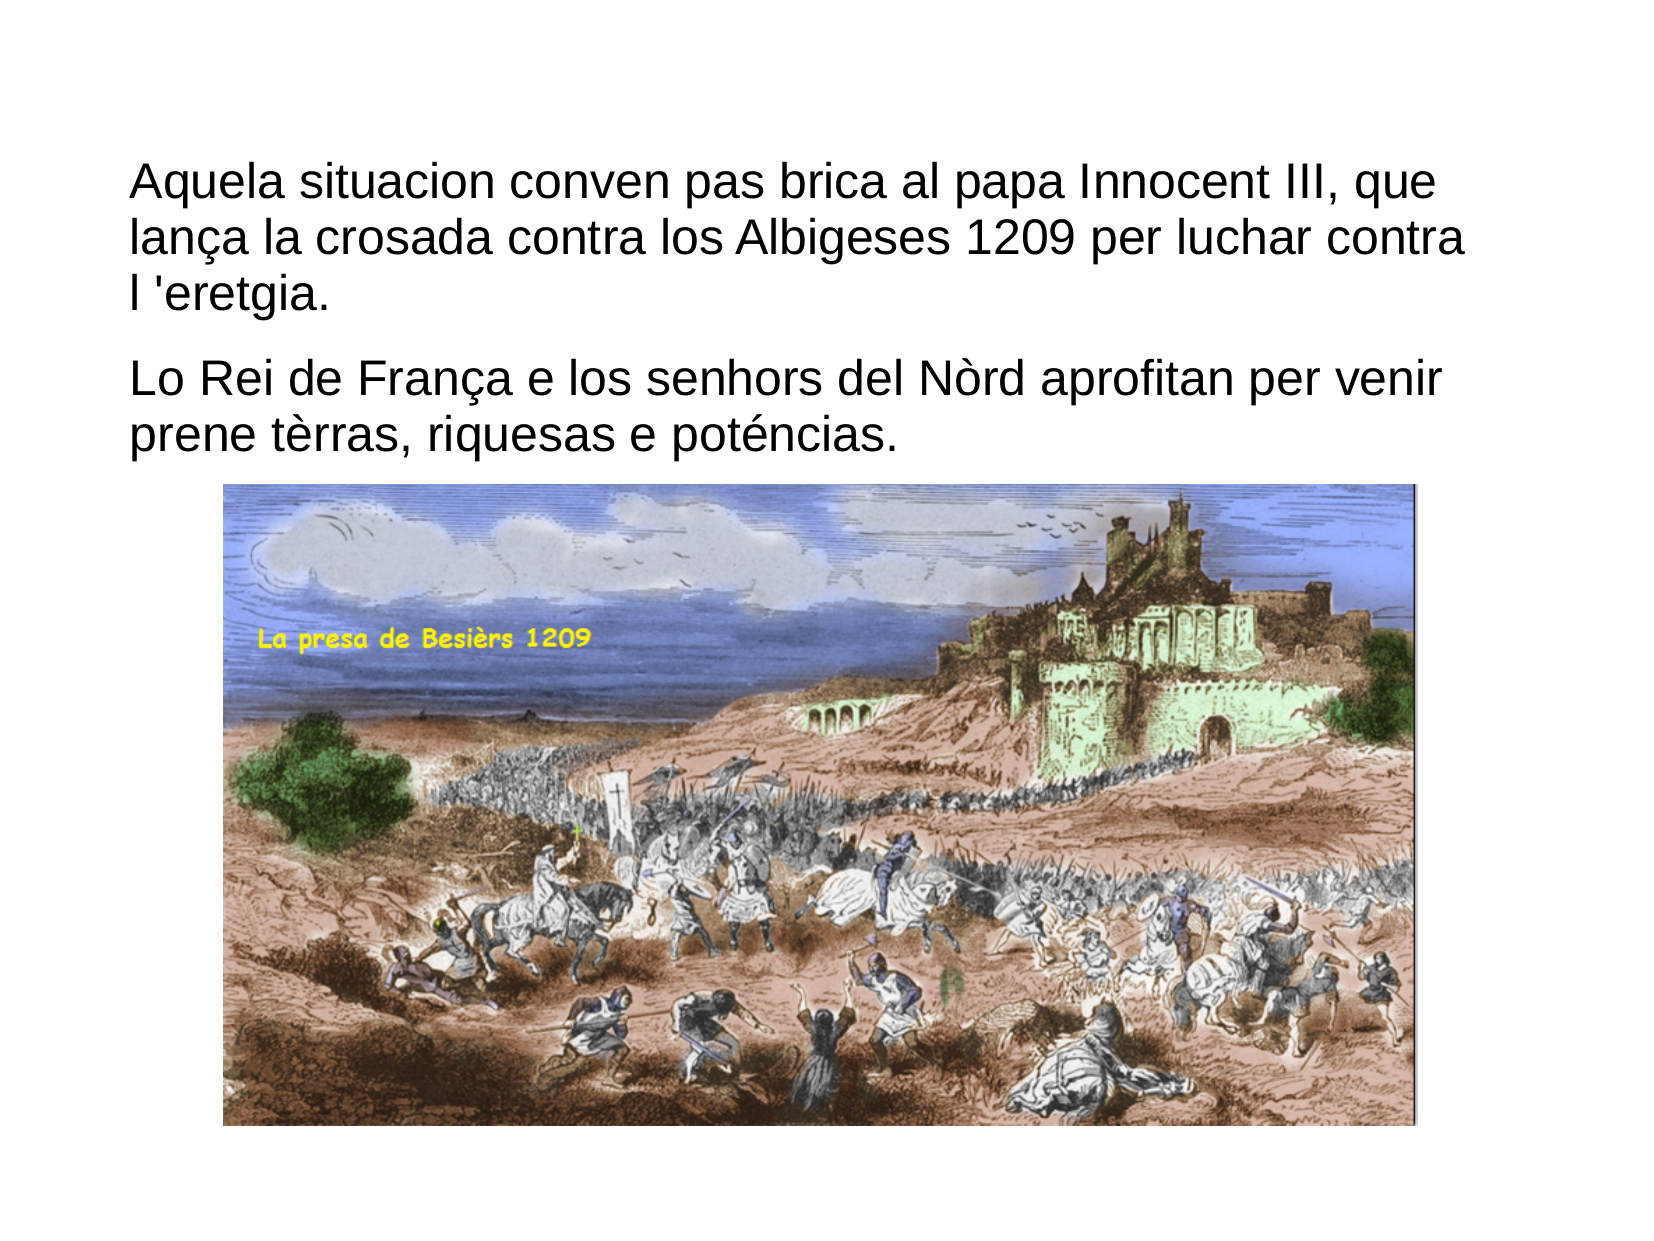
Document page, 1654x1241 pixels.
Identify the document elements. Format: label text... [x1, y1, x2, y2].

picture [223, 484, 1418, 1126]
list Aquela situacion conven pas brica al papa Innocent III, que lança la crosada contra los Albigeses 1209 per luchar contra l 'eretgia. Lo Rei de França e los senhors del Nòrd aprofitan per venir prene tèrras, riquesas e poténcias. [59, 153, 1548, 972]
